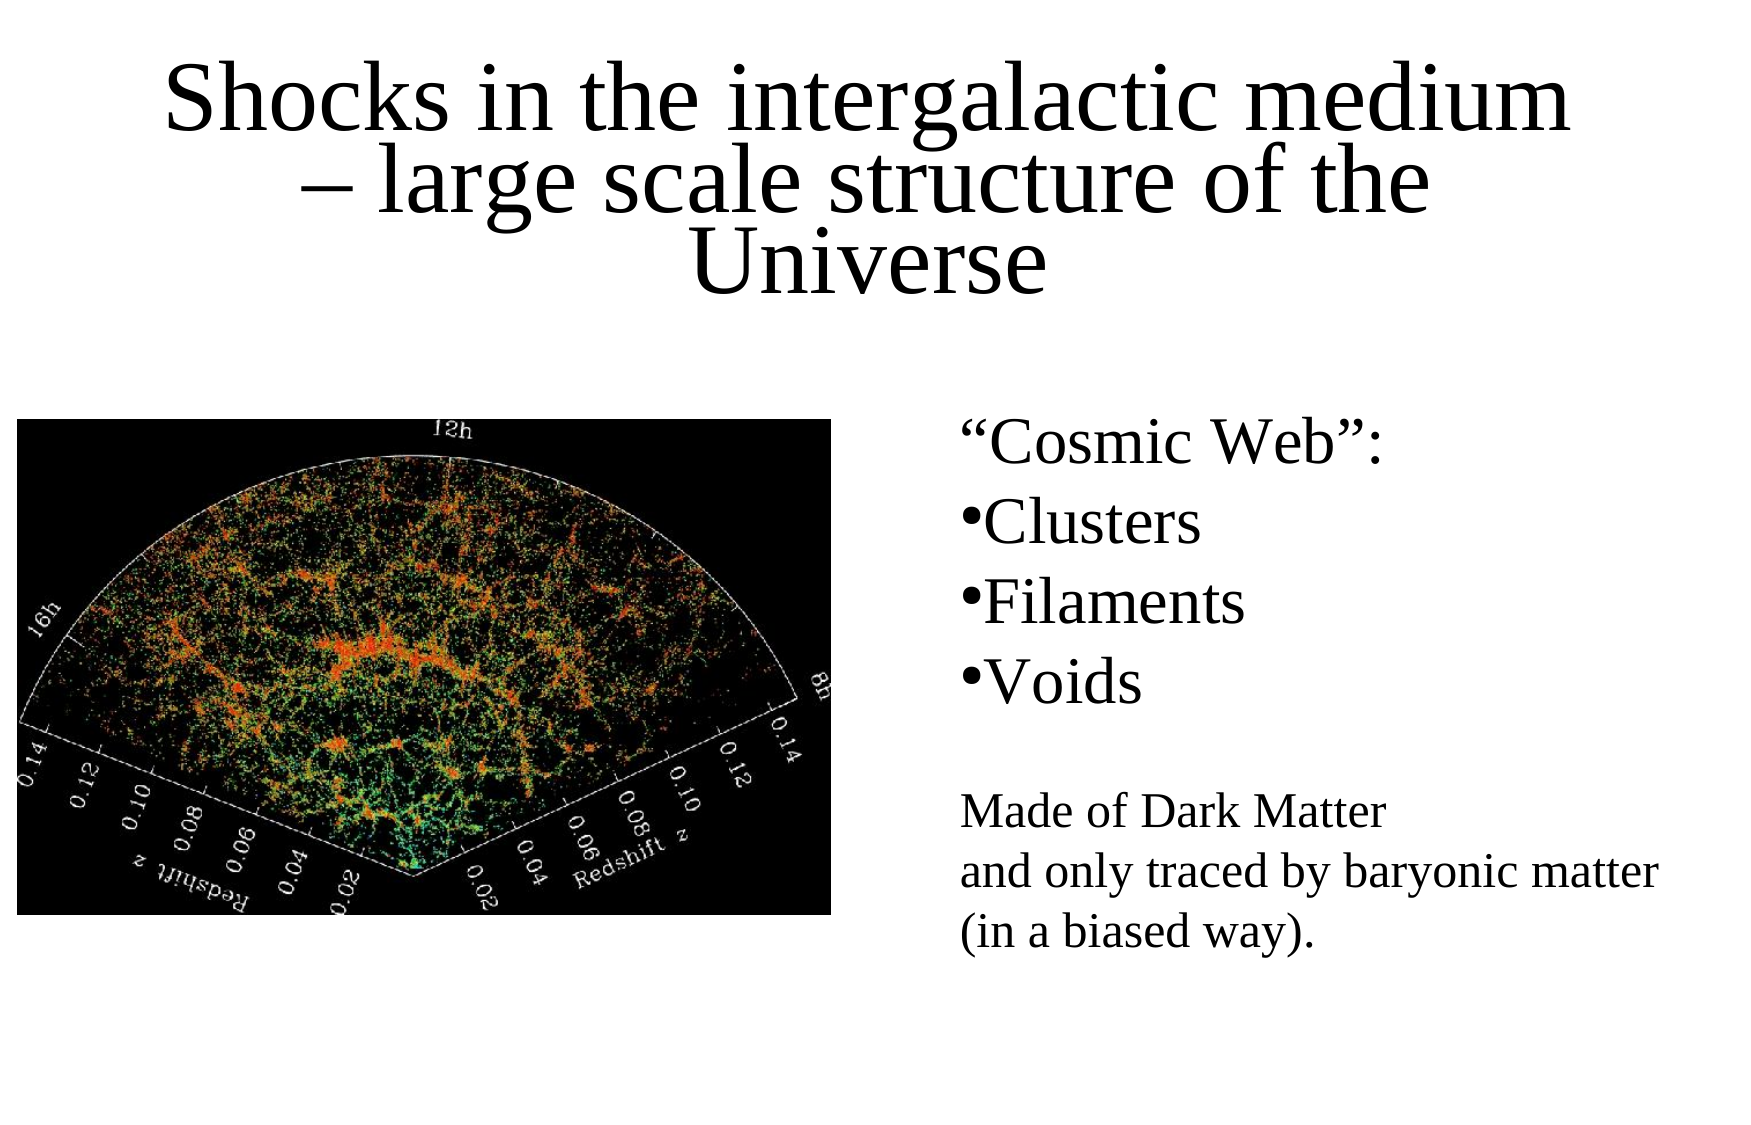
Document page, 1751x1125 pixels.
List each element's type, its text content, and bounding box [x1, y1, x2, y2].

picture [17, 419, 831, 916]
title Shocks in the intergalactic medium – large scale structure of the Universe [131, 46, 1606, 330]
text_box “Cosmic Web”: Clusters Filaments Voids Made of Dark Matter and only traced by baryonic matter (in a biased way). [945, 389, 1675, 965]
